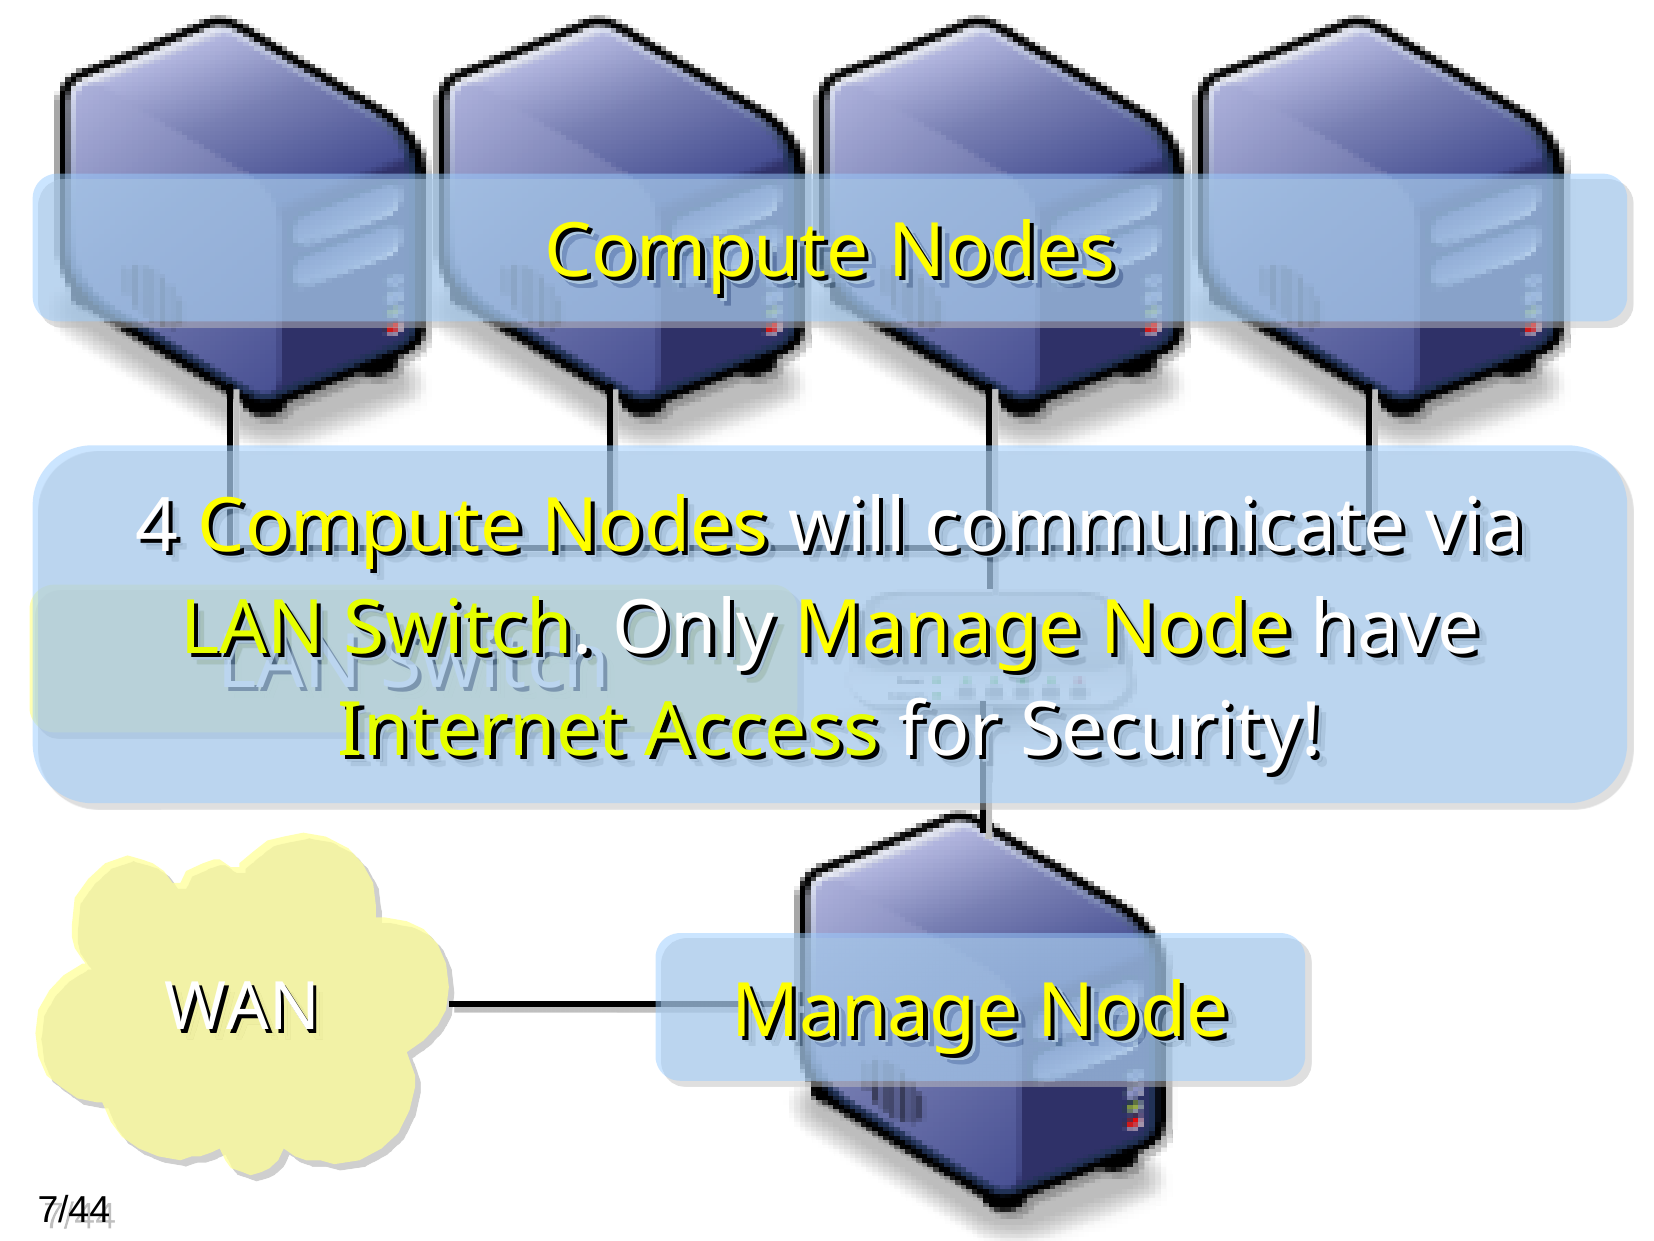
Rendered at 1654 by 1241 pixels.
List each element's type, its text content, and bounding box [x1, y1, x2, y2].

picture [27, 2, 1609, 502]
text_box <編號>/44 [0, 1181, 148, 1239]
text_box WAN [35, 832, 449, 1176]
text_box Manage Node [655, 933, 1306, 1081]
text_box 4 Compute Nodes will communicate via LAN Switch. Only Manage Node have Internet Access for Security! [32, 445, 1628, 804]
picture [767, 804, 1211, 933]
text_box Compute Nodes [32, 173, 1628, 322]
picture [767, 1081, 1211, 1241]
